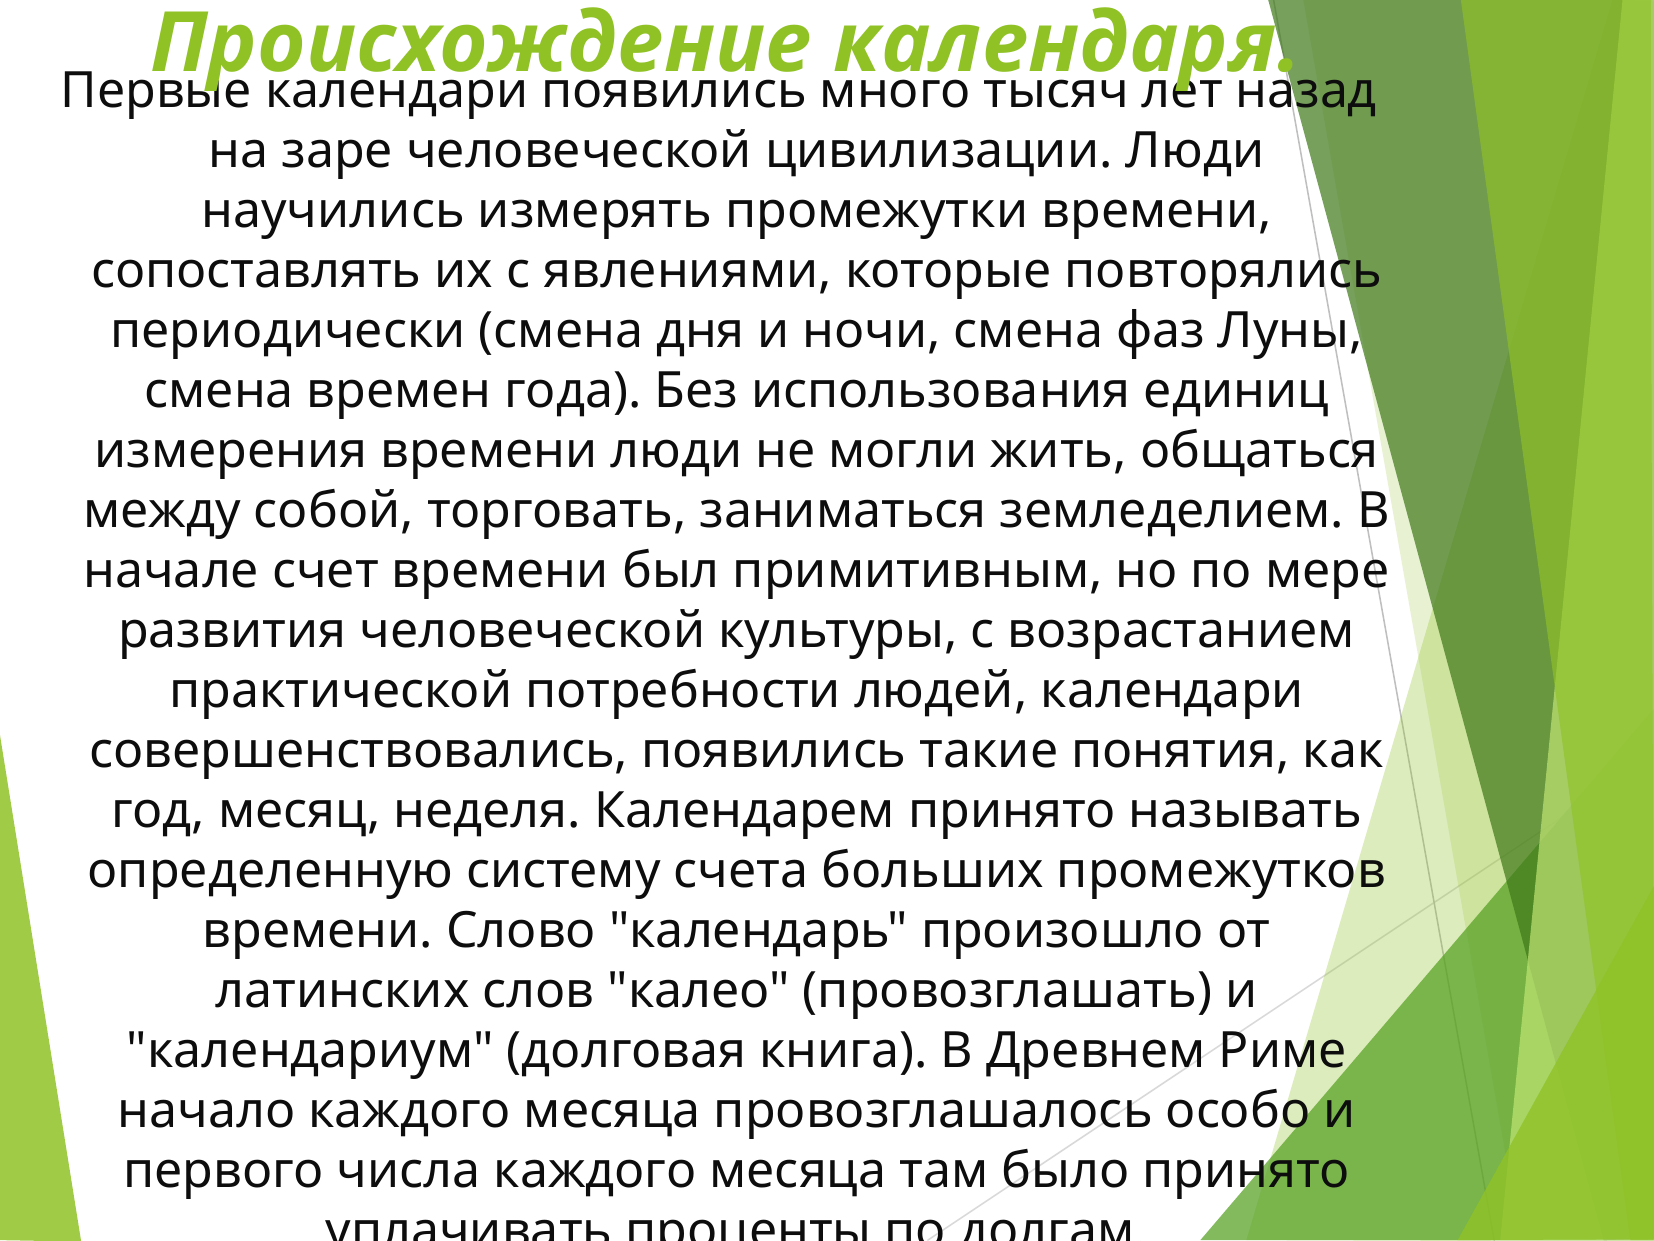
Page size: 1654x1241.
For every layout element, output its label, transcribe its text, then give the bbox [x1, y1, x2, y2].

title Происхождение календаря. [135, 0, 1548, 173]
subtitle Первые календари появились много тысяч лет назад на заре человеческой цивилизации. Люди научились измерять промежутки времени, сопоставлять их с явлениями, которые повторялись периодически (смена дня и ночи, смена фаз Луны, смена времен года). Без использования единиц измерения времени люди не могли жить, общаться между собой, торговать, заниматься земледелием. В начале счет времени был примитивным, но по мере развития человеческой культуры, с возрастанием практической потребности людей, календари совершенствовались, появились такие понятия, как год, месяц, неделя. Календарем принято называть определенную систему счета больших промежутков времени. Слово "календарь" произошло от латинских слов "калео" (провозглашать) и "календариум" (долговая книга). В Древнем Риме начало каждого месяца провозглашалось особо и первого числа каждого месяца там было принято уплачивать проценты по долгам. [0, 172, 1413, 1142]
